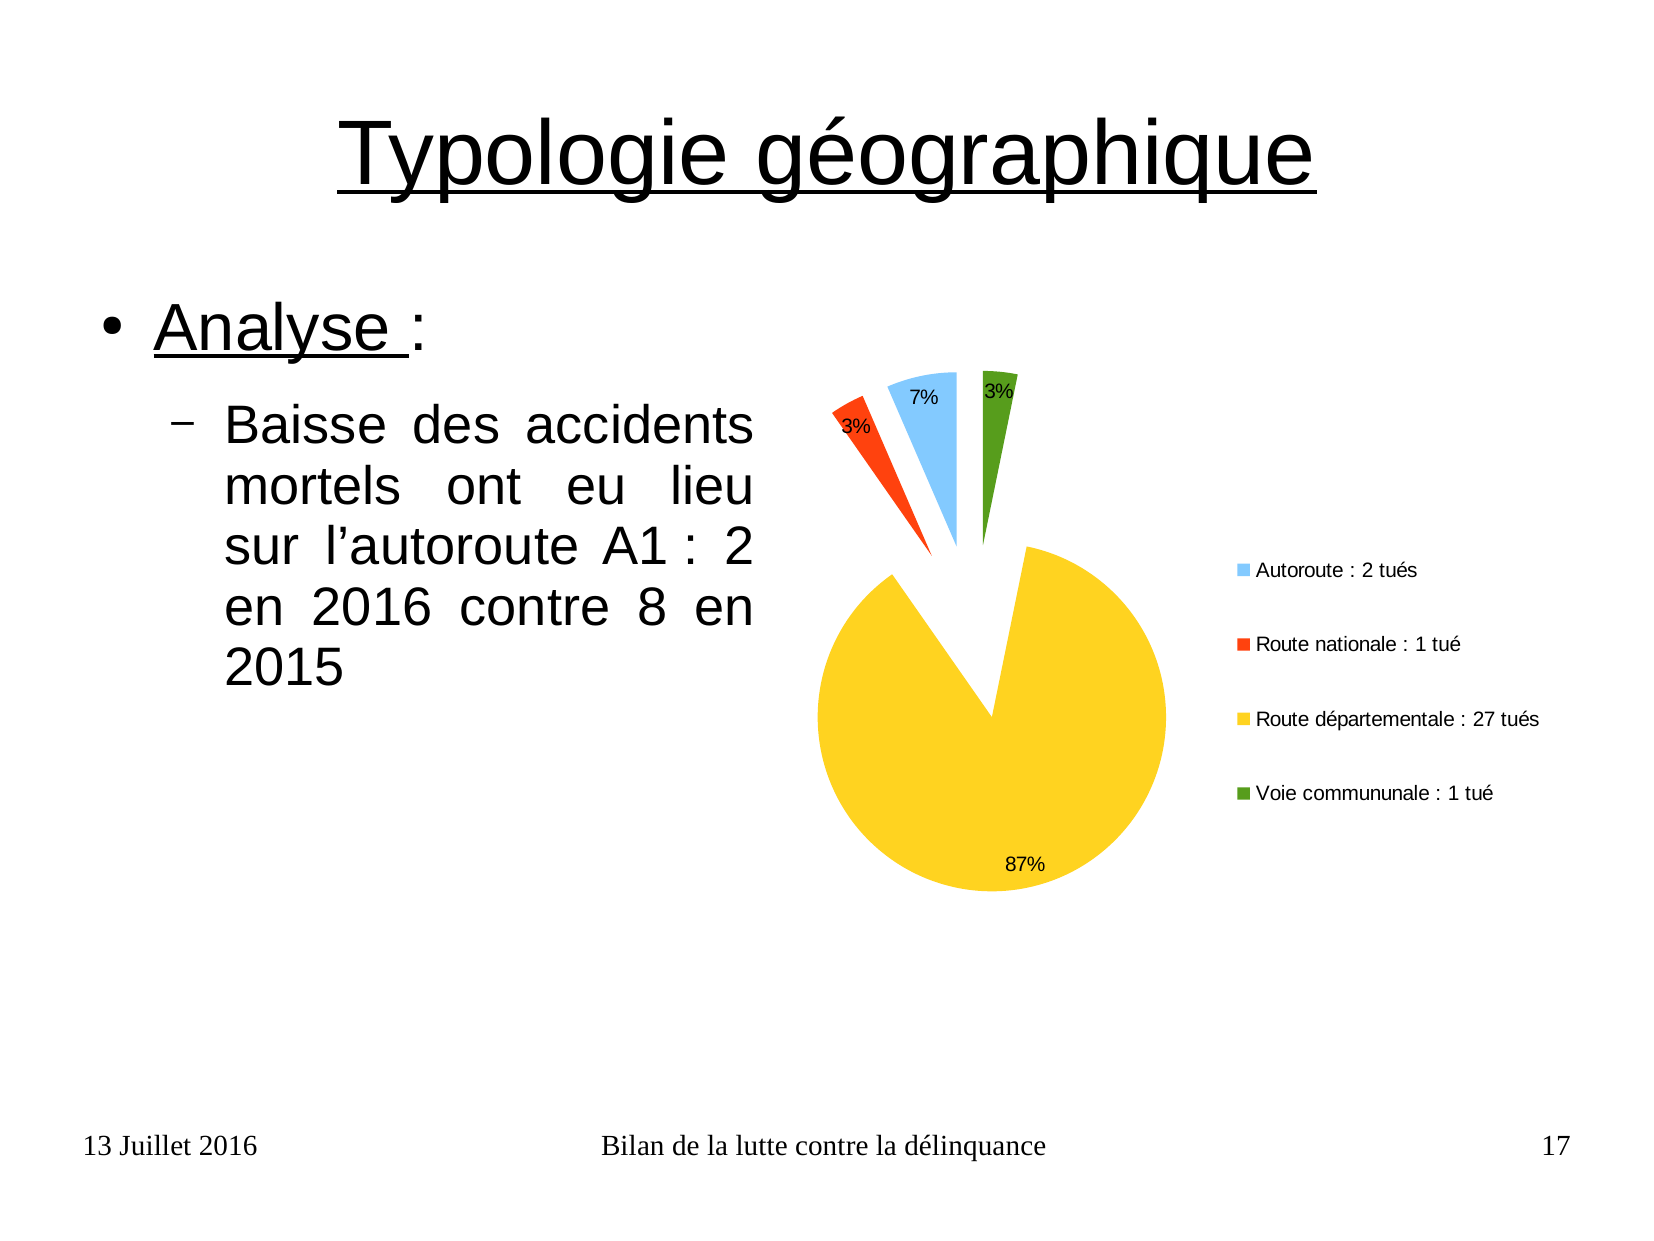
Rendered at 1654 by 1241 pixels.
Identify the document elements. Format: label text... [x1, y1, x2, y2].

title Typologie géographique [82, 49, 1571, 257]
chart [641, 289, 1571, 1010]
list Analyse : Baisse des accidents mortels ont eu lieu sur l’autoroute A1 : 2 en 2016 contre 8 en 2015 [82, 290, 756, 1010]
